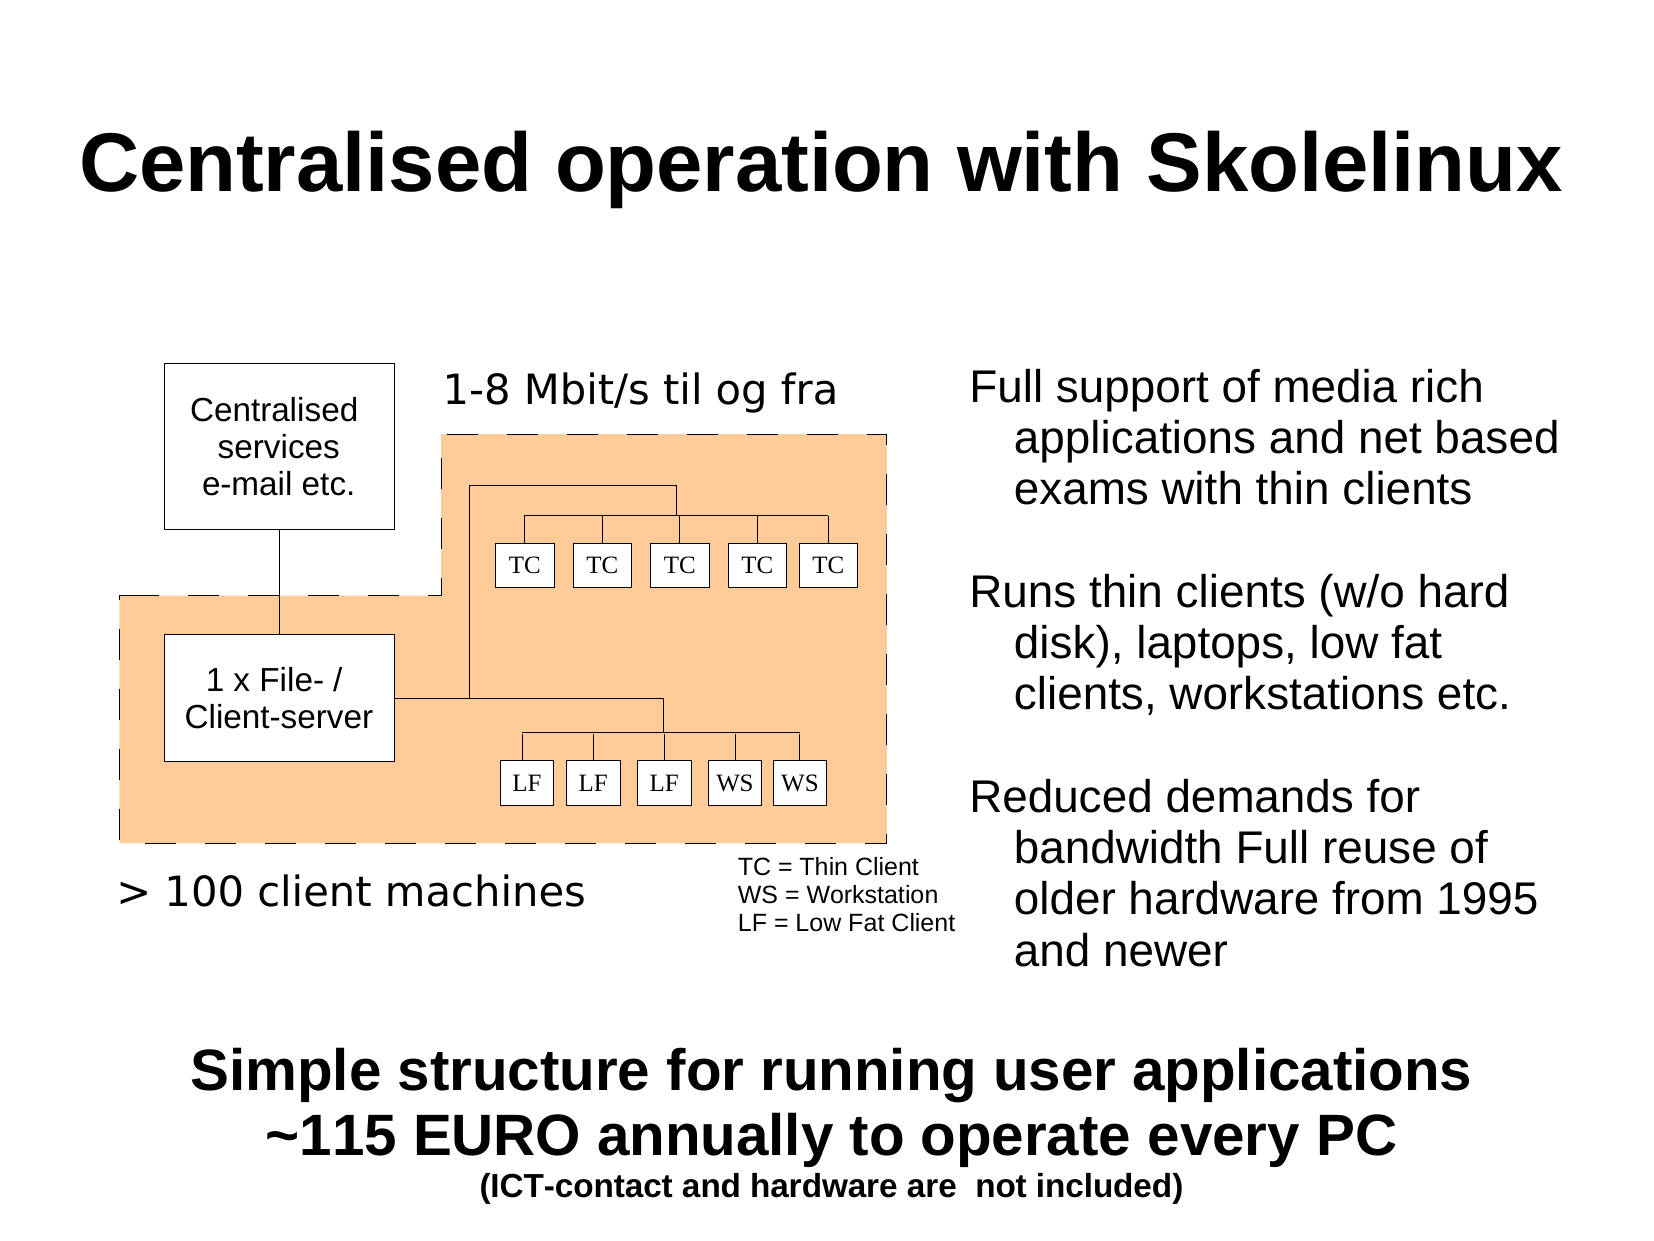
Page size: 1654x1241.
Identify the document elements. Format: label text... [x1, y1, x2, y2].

text_box TC [728, 543, 787, 588]
text_box 1-8 Mbit/s til og fra [442, 365, 839, 419]
text_box Full support of media rich applications and net based exams with thin clients Runs thin clients (w/o hard disk), laptops, low fat clients, workstations etc. Reduced demands for bandwidth Full reuse of older hardware from 1995 and newer [969, 360, 1583, 995]
text_box Simple structure for running user applications ~115 EURO annually to operate every PC (ICT-contact and hardware are not included) [97, 1037, 1567, 1231]
text_box TC [495, 543, 555, 588]
text_box TC [650, 543, 710, 588]
text_box [119, 434, 887, 844]
text_box 1 x File- / Client-server [164, 634, 395, 762]
text_box WS [773, 760, 827, 806]
text_box > 100 client machines [116, 867, 731, 928]
text_box WS [708, 760, 762, 806]
text_box TC [799, 543, 858, 588]
text_box TC [573, 543, 632, 588]
text_box Centralised services e-mail etc. [164, 363, 395, 530]
title Centralised operation with Skolelinux [65, 39, 1578, 291]
text_box TC = Thin Client WS = Workstation LF = Low Fat Client [737, 852, 989, 965]
text_box LF [500, 760, 554, 806]
text_box LF [637, 760, 692, 806]
text_box LF [566, 760, 621, 806]
